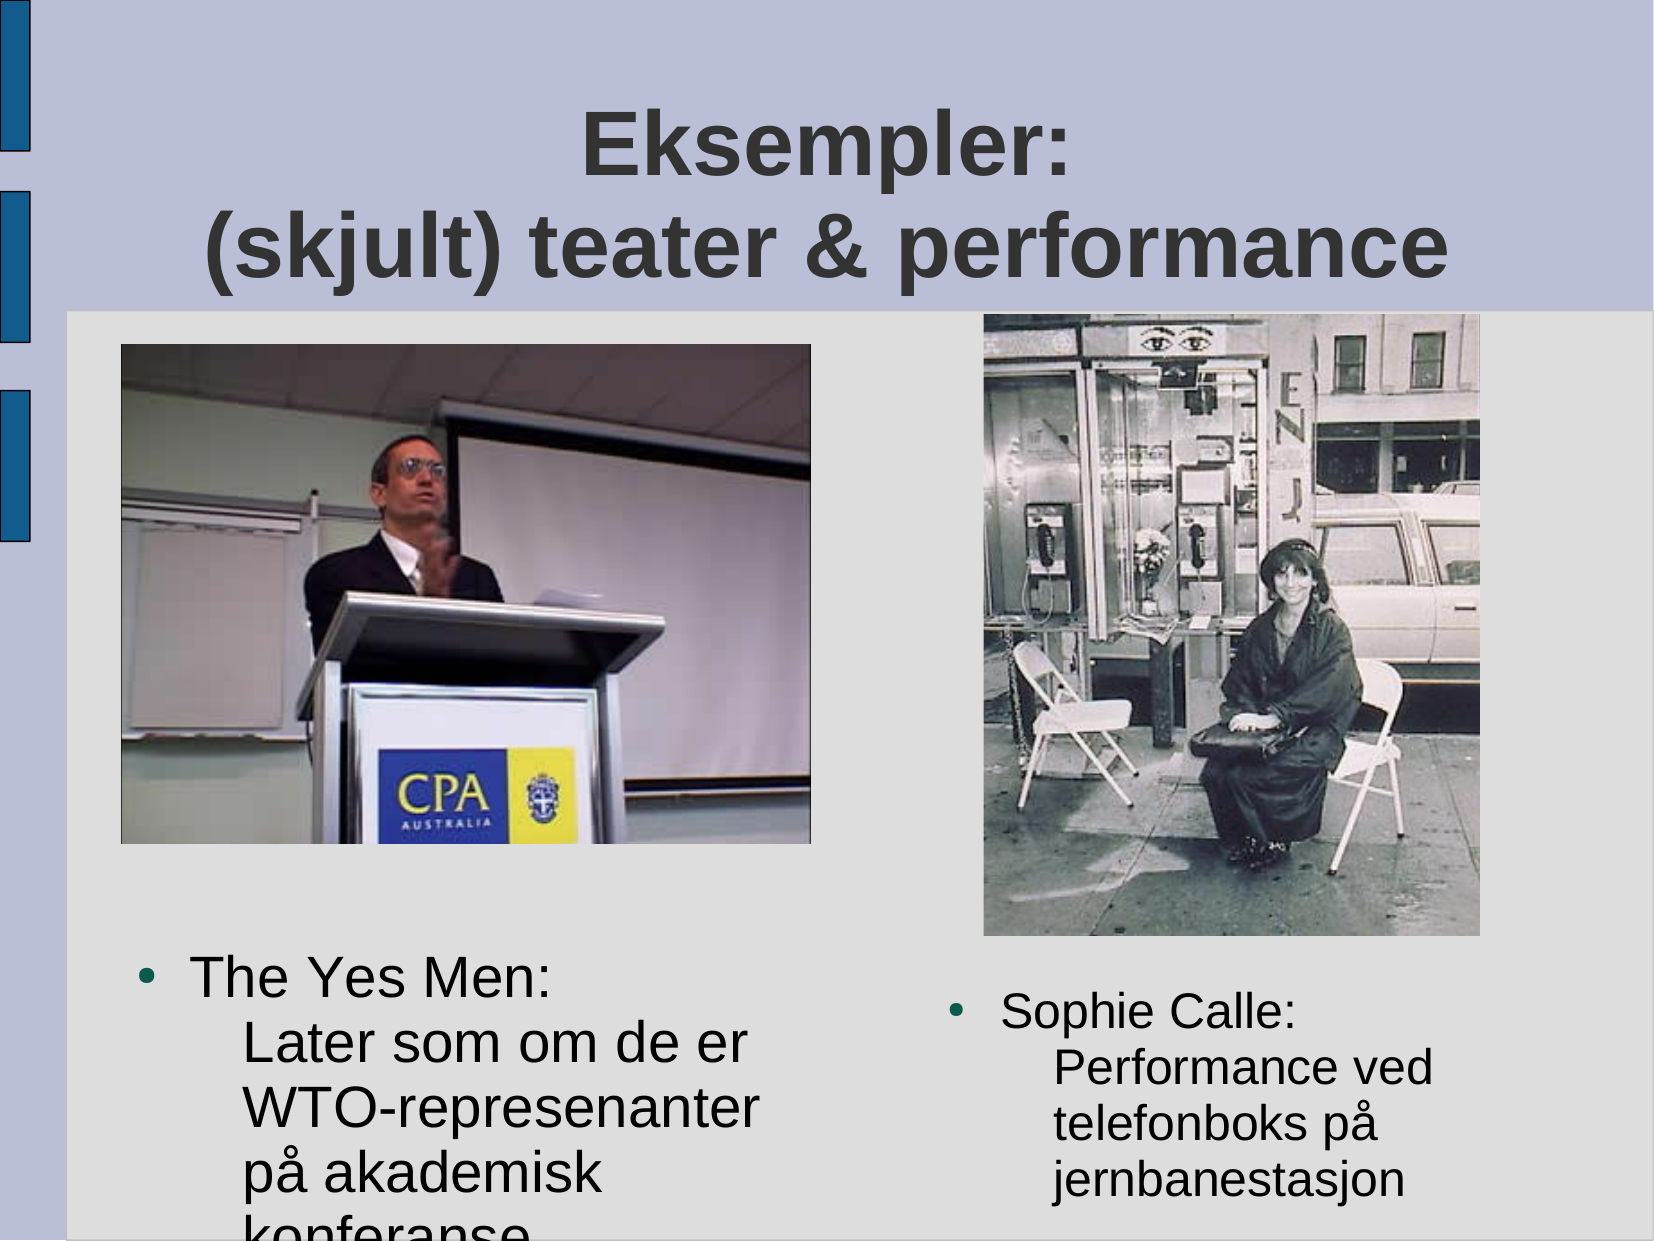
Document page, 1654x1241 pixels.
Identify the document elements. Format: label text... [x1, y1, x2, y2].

list The Yes Men: Later som om de er WTO-represenanter på akademisk konferanse [101, 944, 796, 1205]
picture [983, 314, 1480, 936]
text_box Sophie Calle: Performance ved telefonboks på jernbanestasjon [911, 983, 1641, 1152]
title Eksempler: (skjult) teater & performance [121, 91, 1534, 299]
chart [121, 344, 811, 844]
